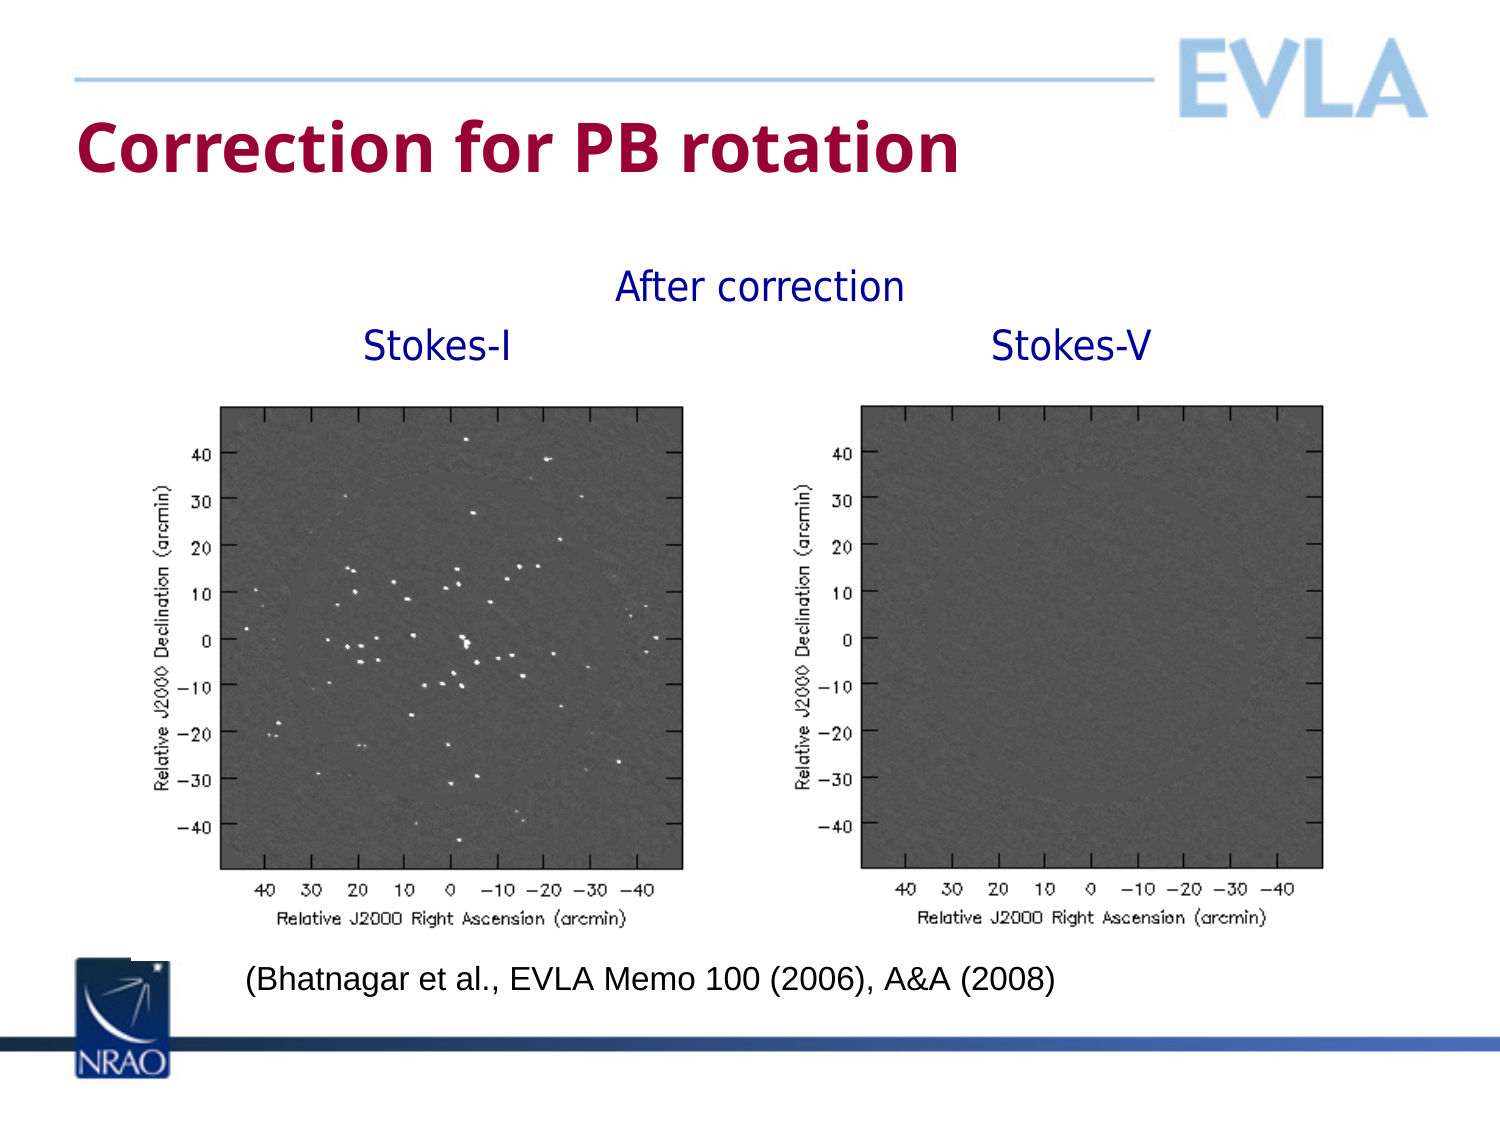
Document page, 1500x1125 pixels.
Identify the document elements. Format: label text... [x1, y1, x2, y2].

title Correction for PB rotation [75, 90, 1426, 202]
picture [0, 0, 1500, 1125]
list After correction Stokes-I Stokes-V [75, 262, 1426, 1006]
